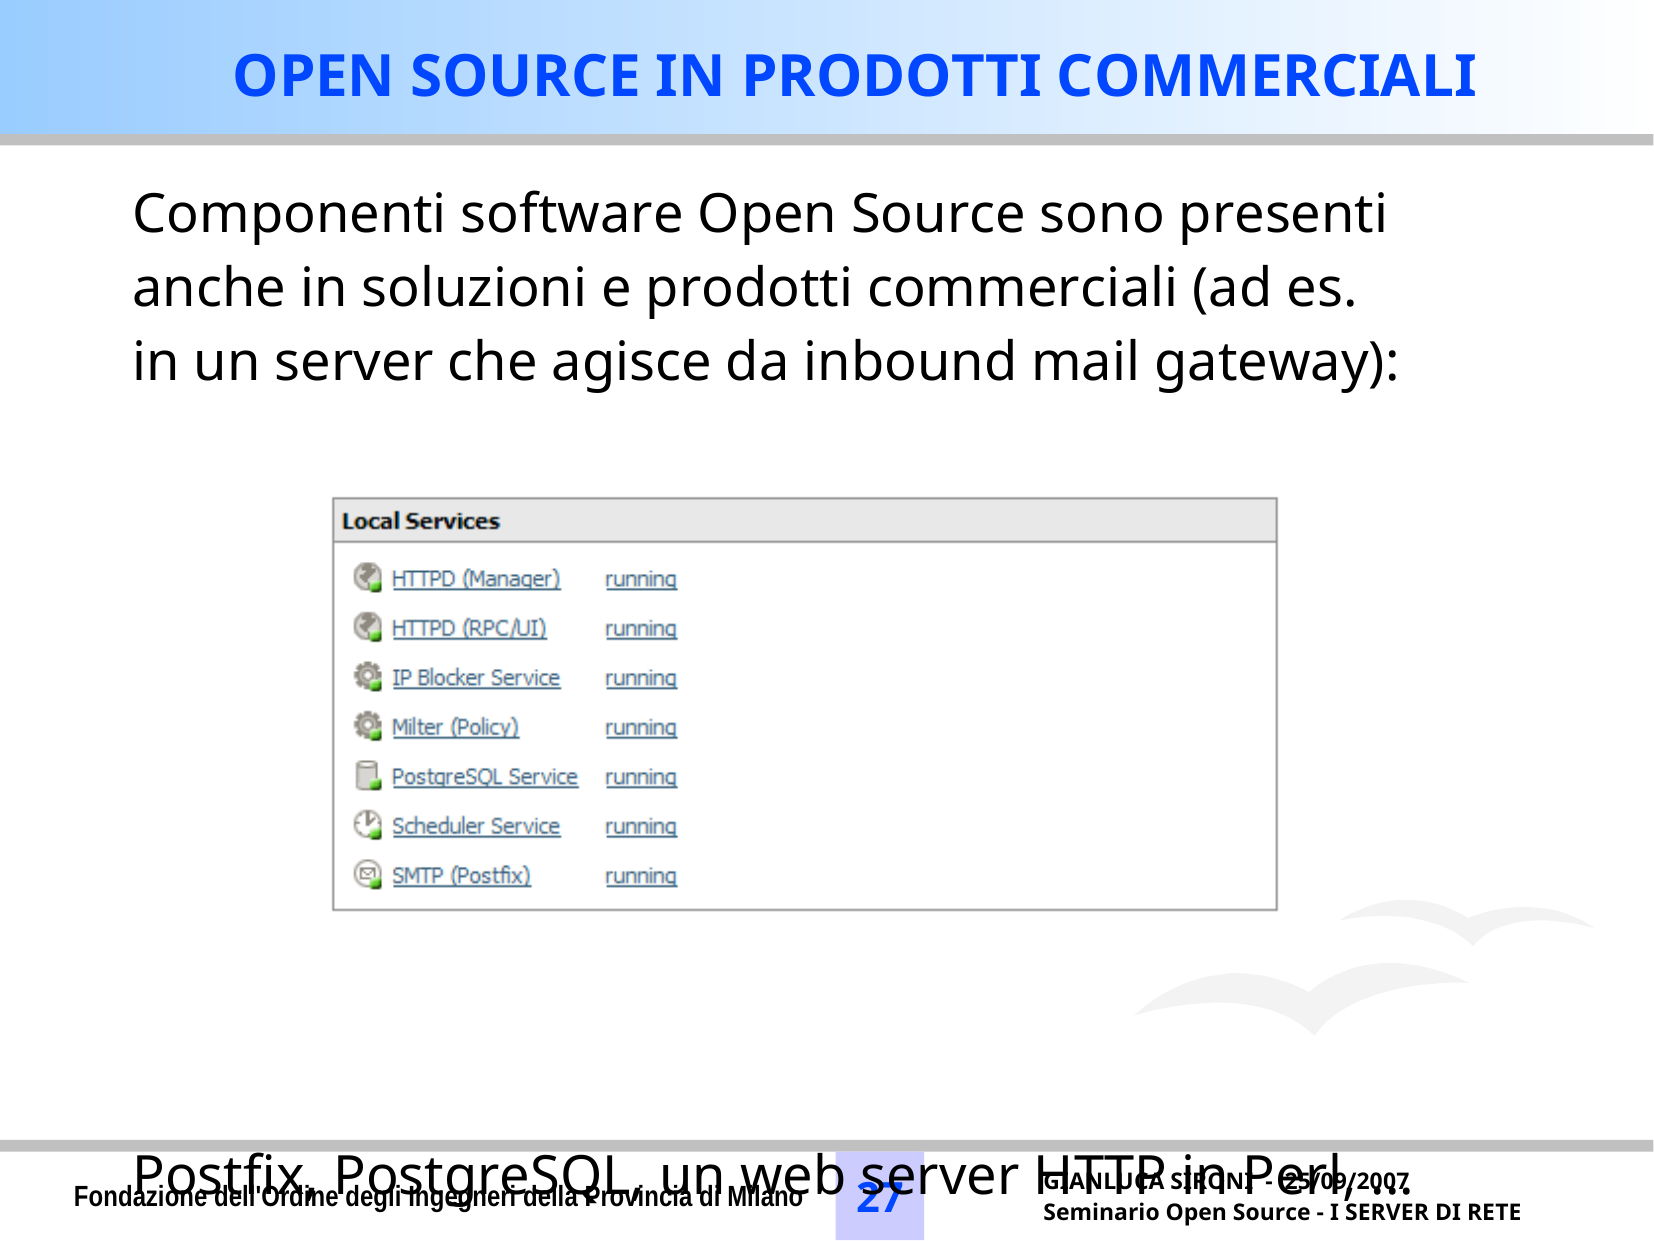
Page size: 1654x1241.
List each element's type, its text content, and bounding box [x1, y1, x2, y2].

title OPEN SOURCE IN PRODOTTI COMMERCIALI [85, 0, 1654, 148]
list Componenti software Open Source sono presenti anche in soluzioni e prodotti commerciali (ad es. in un server che agisce da inbound mail gateway): Postfix, PostgreSQL, un web server HTTP in Perl, ... [111, 174, 1654, 1123]
picture [311, 476, 1298, 951]
